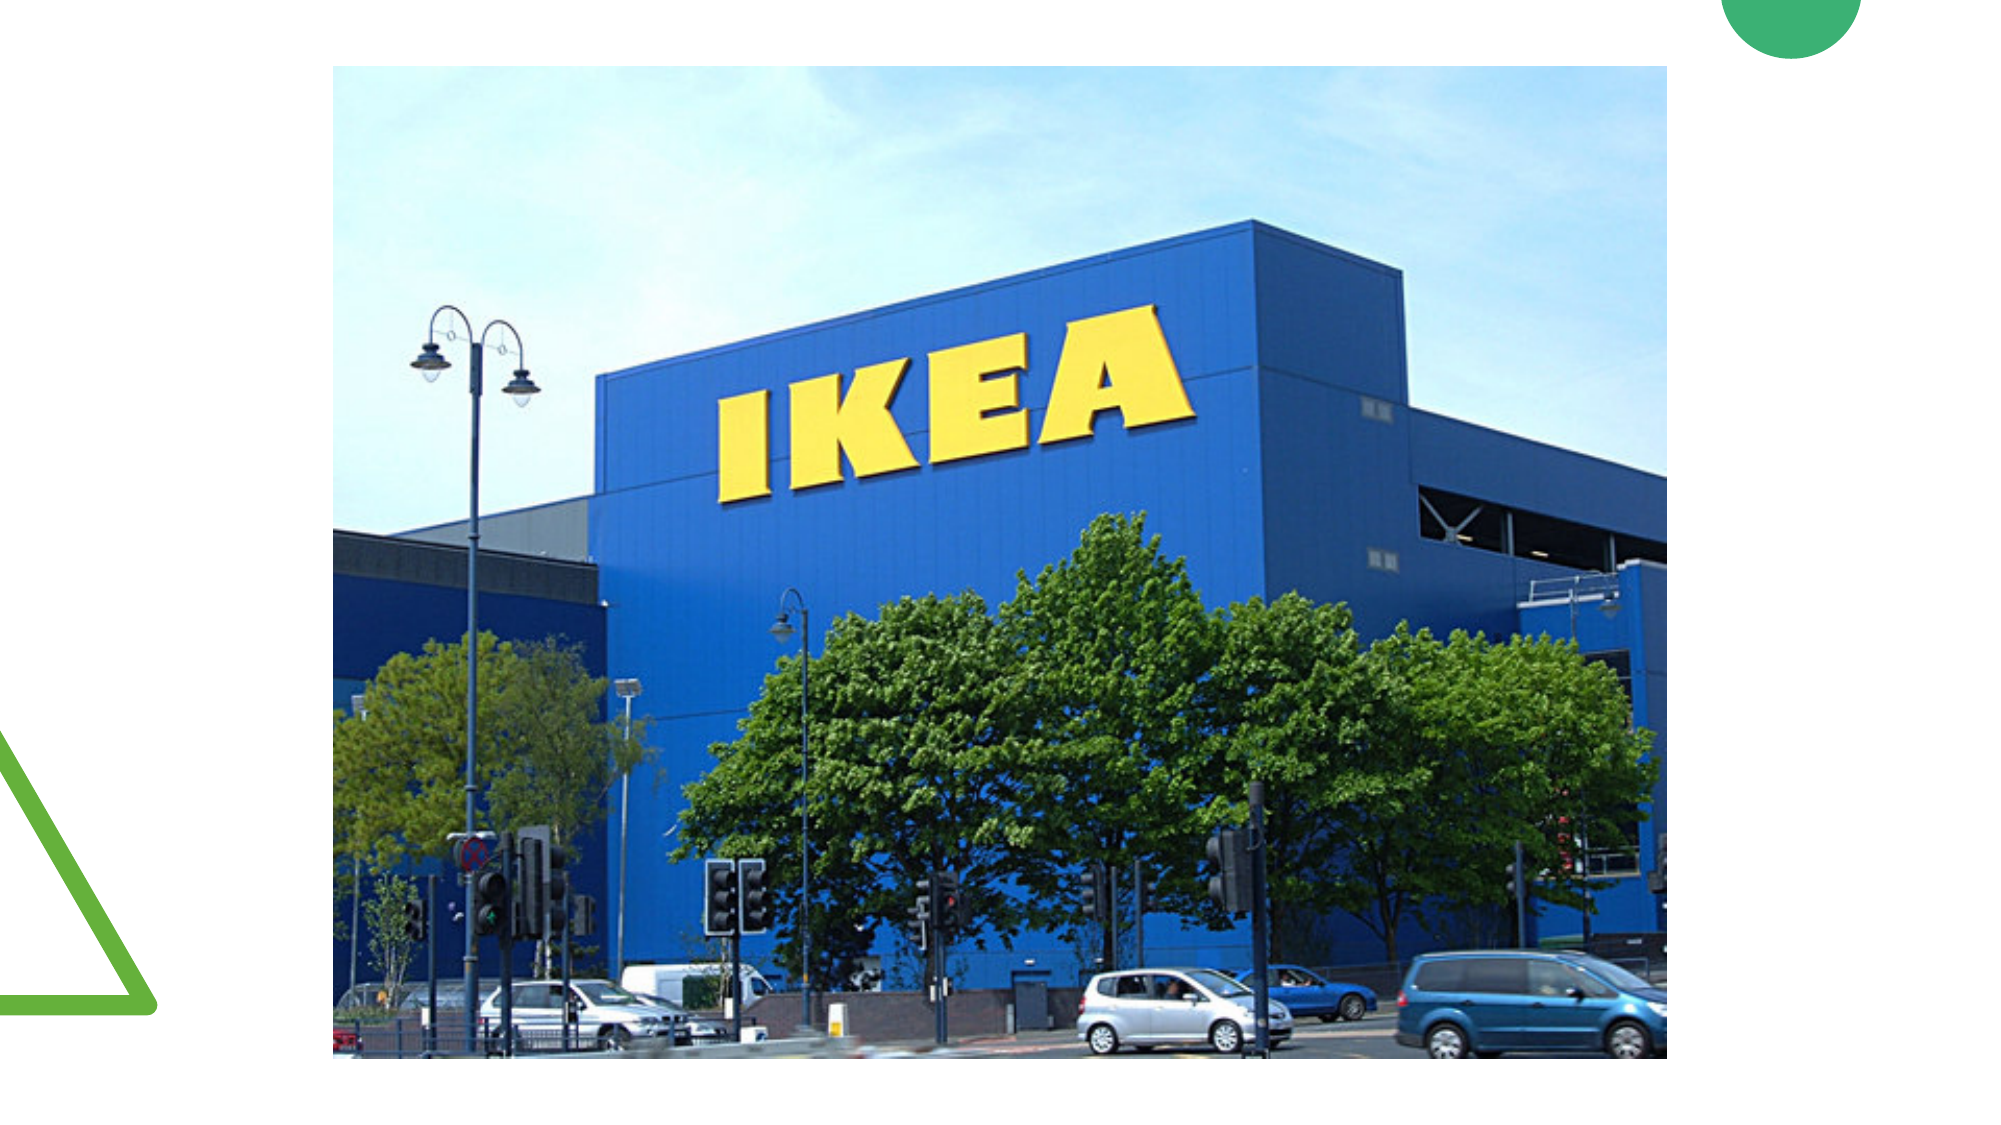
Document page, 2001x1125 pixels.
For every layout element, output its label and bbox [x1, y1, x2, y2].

picture [333, 66, 1667, 1059]
